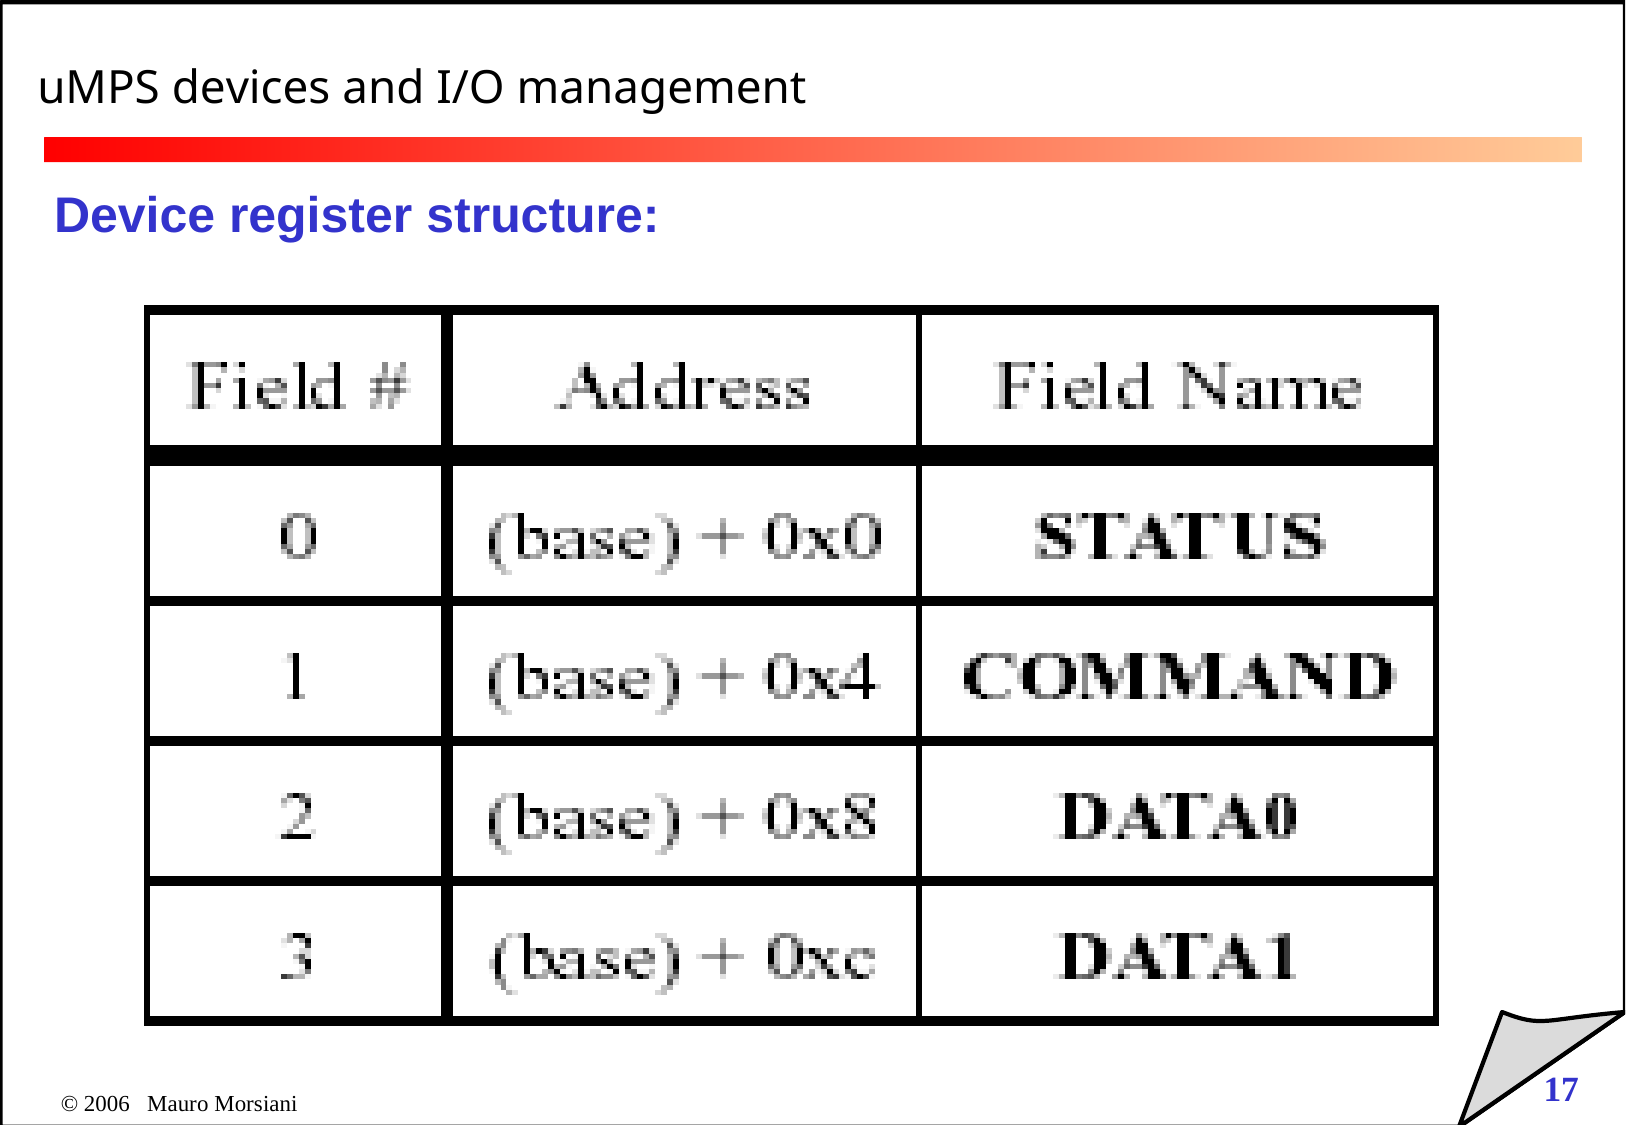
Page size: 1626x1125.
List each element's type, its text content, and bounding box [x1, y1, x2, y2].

picture [127, 492, 1451, 1037]
title uMPS devices and I/O management [37, 44, 1587, 130]
list Device register structure: [54, 187, 1557, 492]
